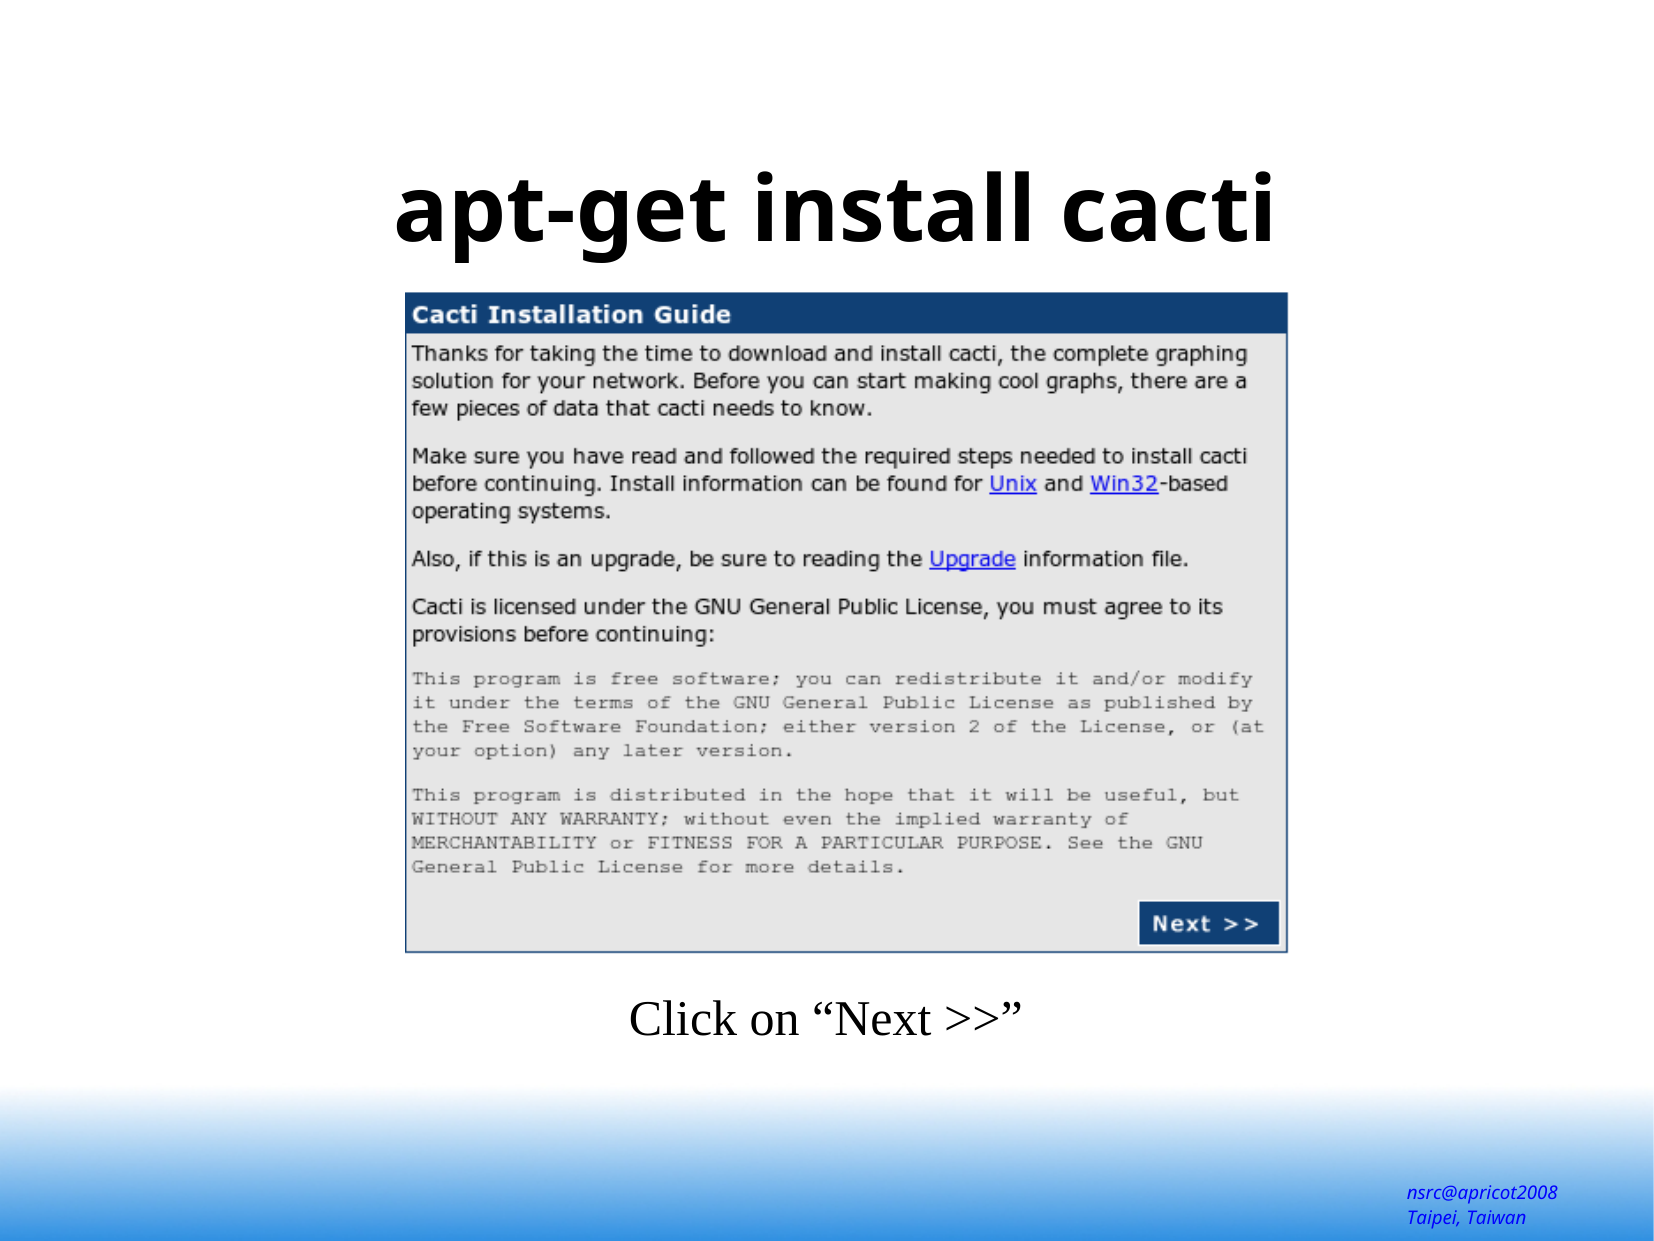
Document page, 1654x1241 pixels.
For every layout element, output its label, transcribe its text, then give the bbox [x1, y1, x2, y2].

title apt-get install cacti [121, 102, 1534, 310]
picture [405, 291, 1290, 955]
text_box Click on “Next >>” [628, 991, 1083, 1061]
picture [0, 1083, 1654, 1241]
